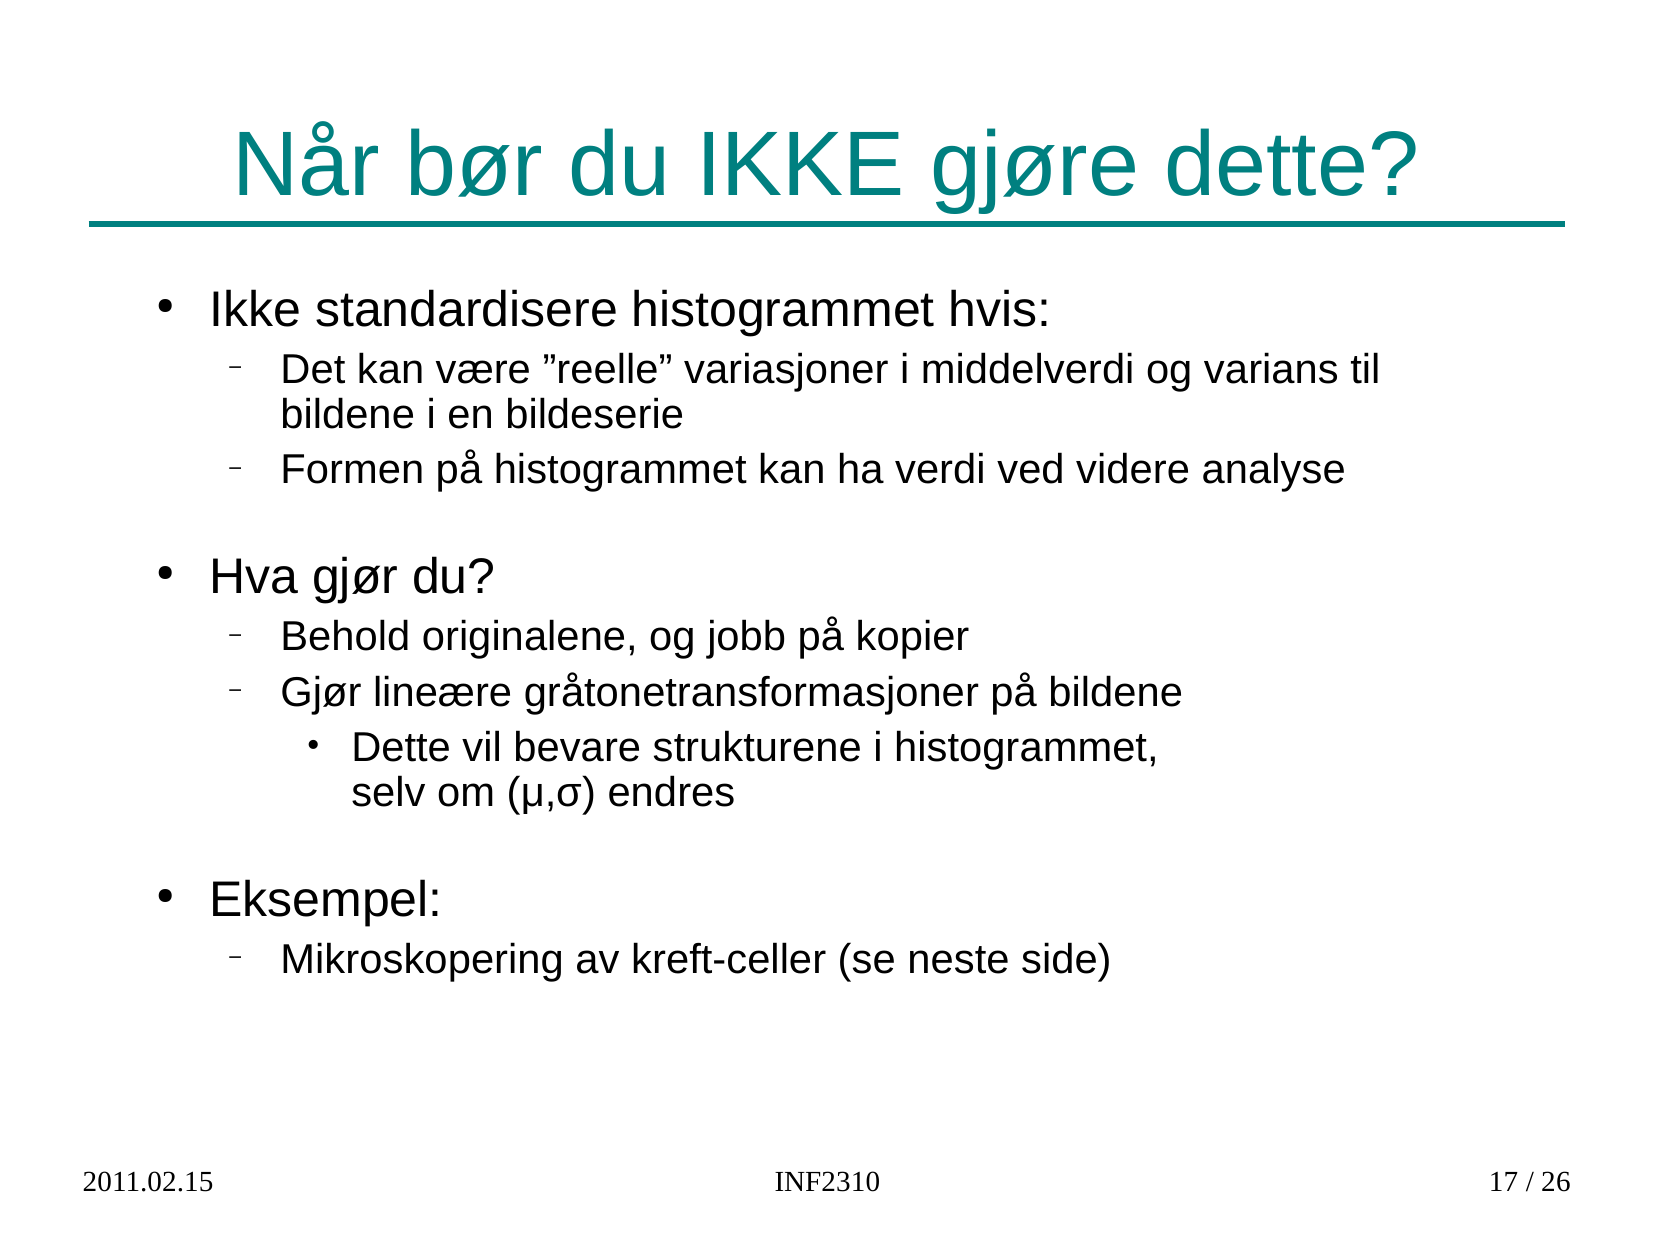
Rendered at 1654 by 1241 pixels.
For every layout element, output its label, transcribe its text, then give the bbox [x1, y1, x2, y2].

title Når bør du IKKE gjøre dette? [123, 68, 1530, 249]
list Ikke standardisere histogrammet hvis: Det kan være ”reelle” variasjoner i middelverdi og varians til bildene i en bildeserie Formen på histogrammet kan ha verdi ved videre analyse Hva gjør du? Behold originalene, og jobb på kopier Gjør lineære gråtonetransformasjoner på bildene Dette vil bevare strukturene i histogrammet, selv om (μ,σ) endres Eksempel: Mikroskopering av kreft-celler (se neste side) [123, 275, 1530, 1144]
